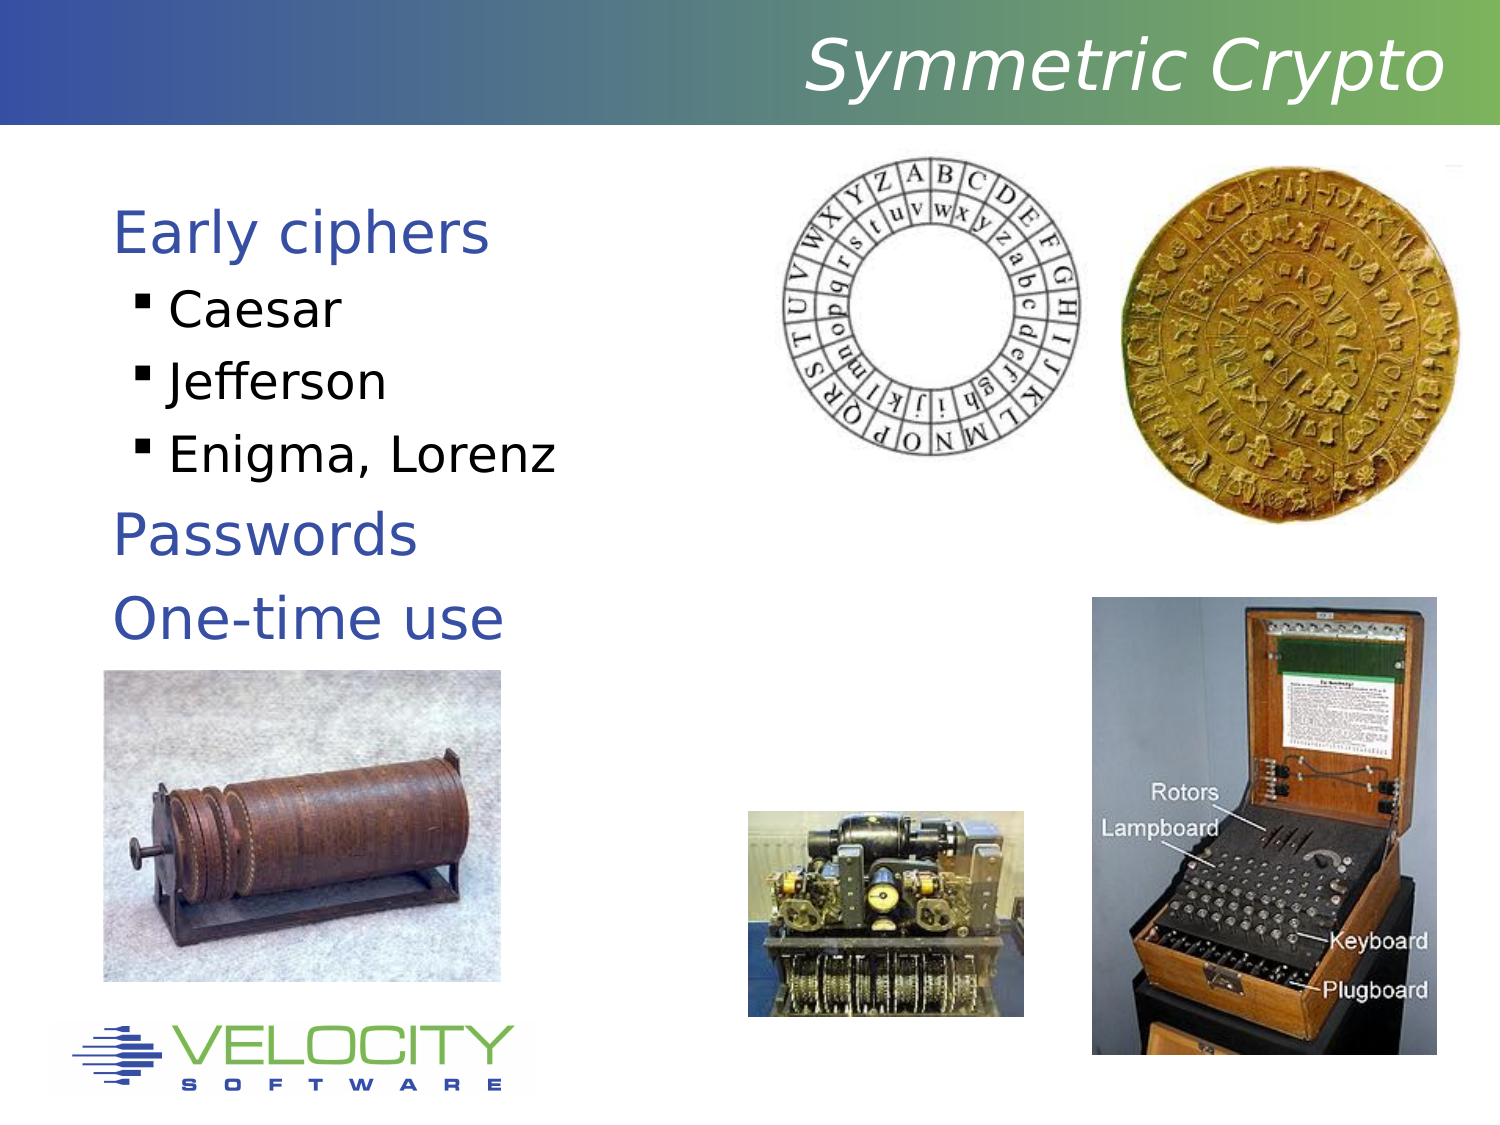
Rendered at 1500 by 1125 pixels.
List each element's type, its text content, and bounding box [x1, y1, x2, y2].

picture [103, 670, 501, 982]
picture [1120, 165, 1463, 526]
title Symmetric Crypto [62, 12, 1463, 113]
picture [50, 1021, 538, 1094]
picture [1092, 597, 1437, 1056]
picture [775, 149, 1088, 464]
picture [748, 811, 1024, 1017]
list Early ciphers Caesar Jefferson Enigma, Lorenz Passwords One-time use [70, 187, 1438, 988]
